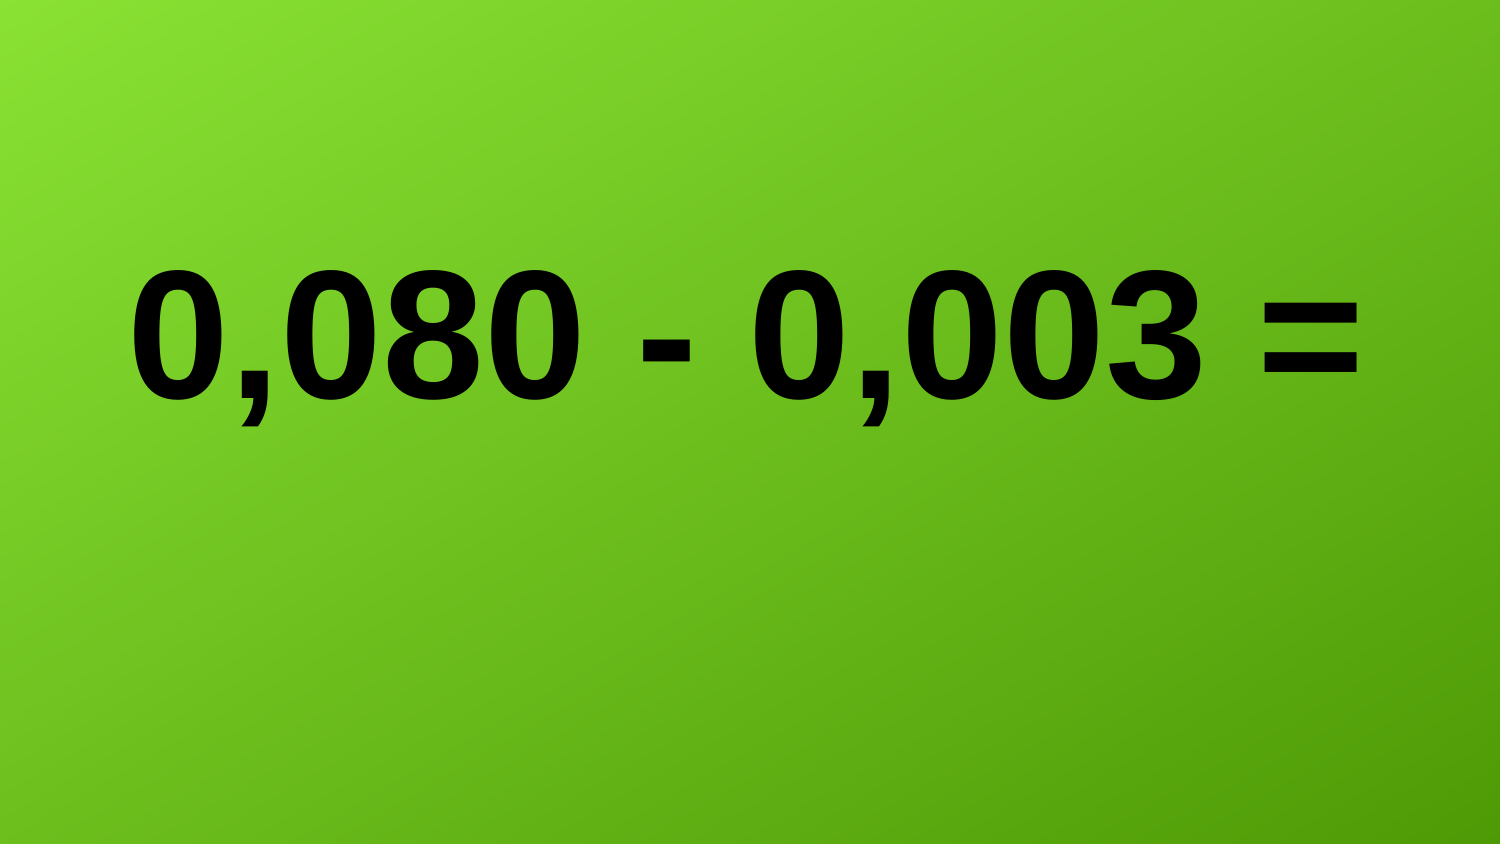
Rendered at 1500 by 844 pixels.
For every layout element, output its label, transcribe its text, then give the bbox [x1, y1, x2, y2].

title 0,080 - 0,003 = [112, 259, 1388, 450]
